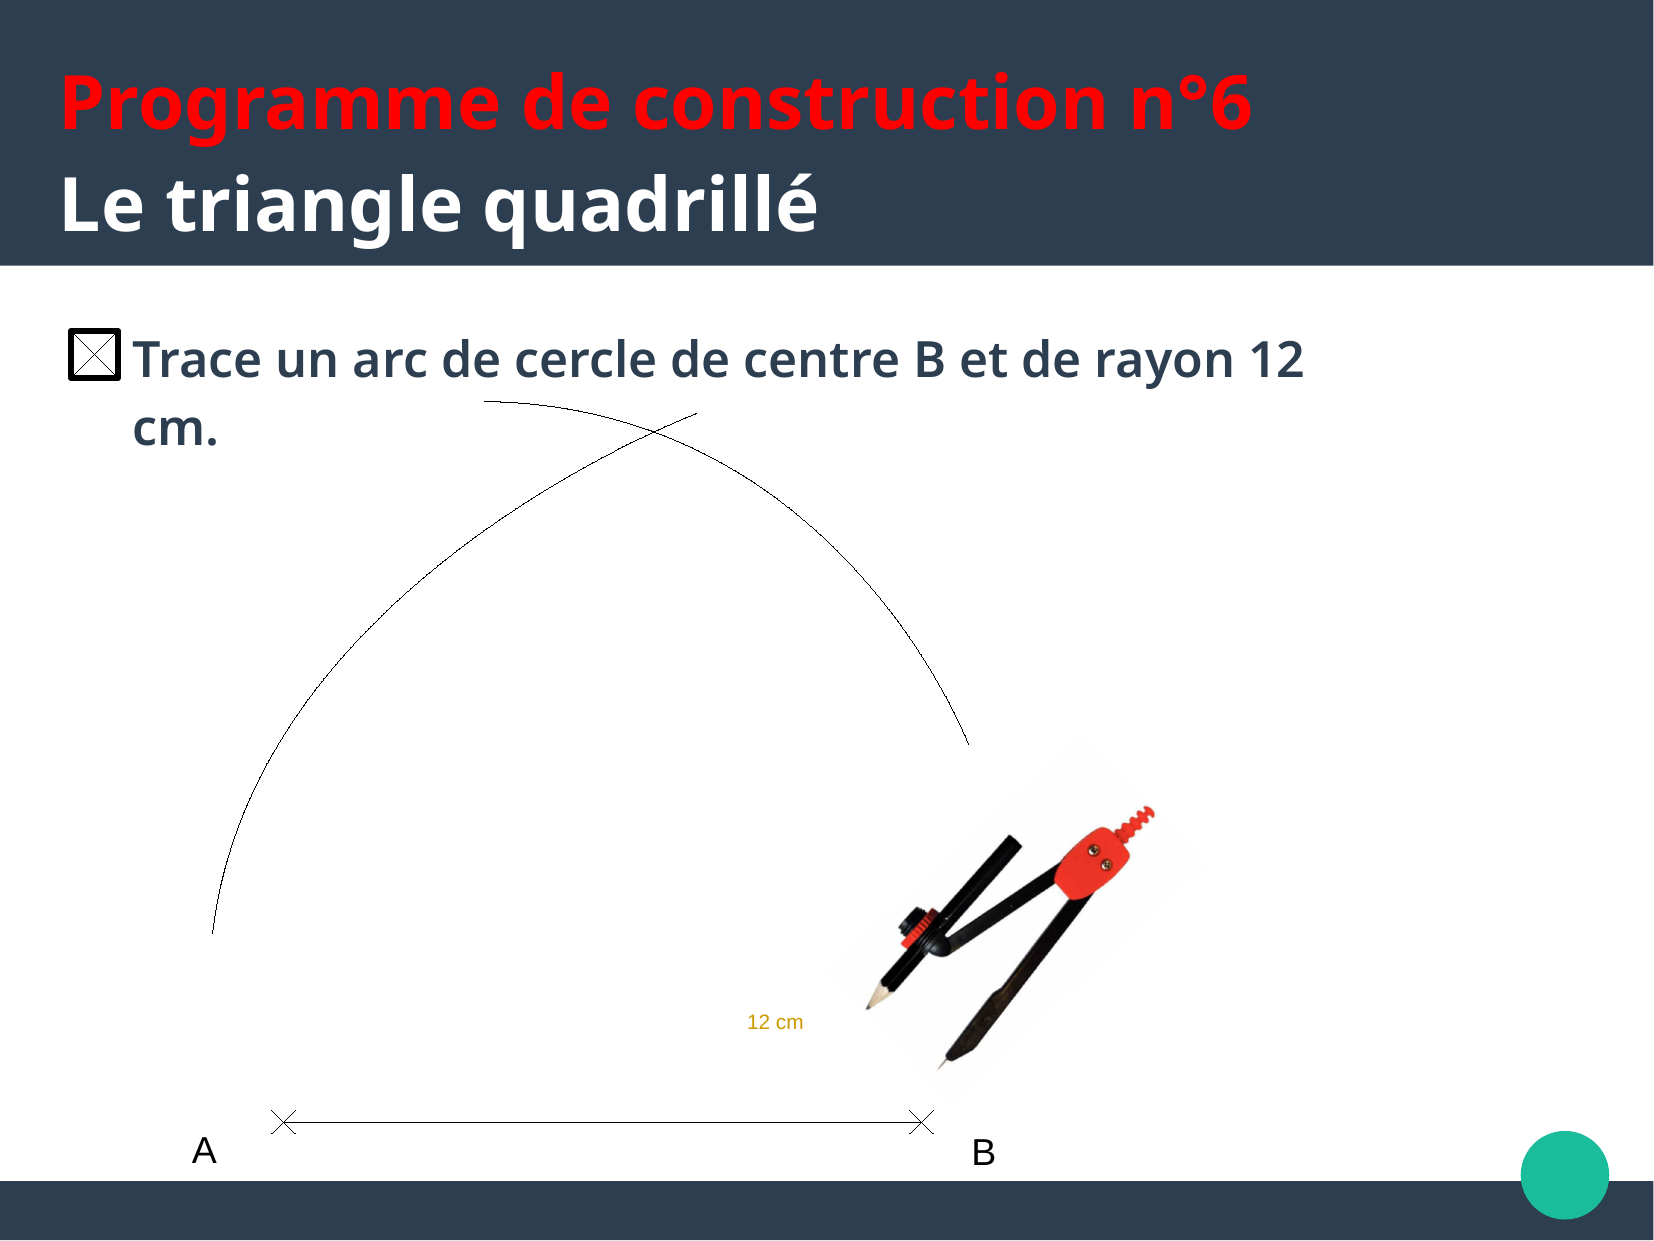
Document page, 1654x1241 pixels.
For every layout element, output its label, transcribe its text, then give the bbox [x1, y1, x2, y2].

text_box A [177, 1122, 249, 1179]
text_box 12 cm [732, 1003, 851, 1103]
list [59, 324, 1595, 1152]
text_box Trace un arc de cercle de centre B et de rayon 12 cm. [61, 323, 1382, 402]
title Programme de construction n°6 Le triangle quadrillé [59, 49, 1595, 207]
picture [826, 732, 1206, 1103]
text_box B [956, 1124, 1028, 1182]
